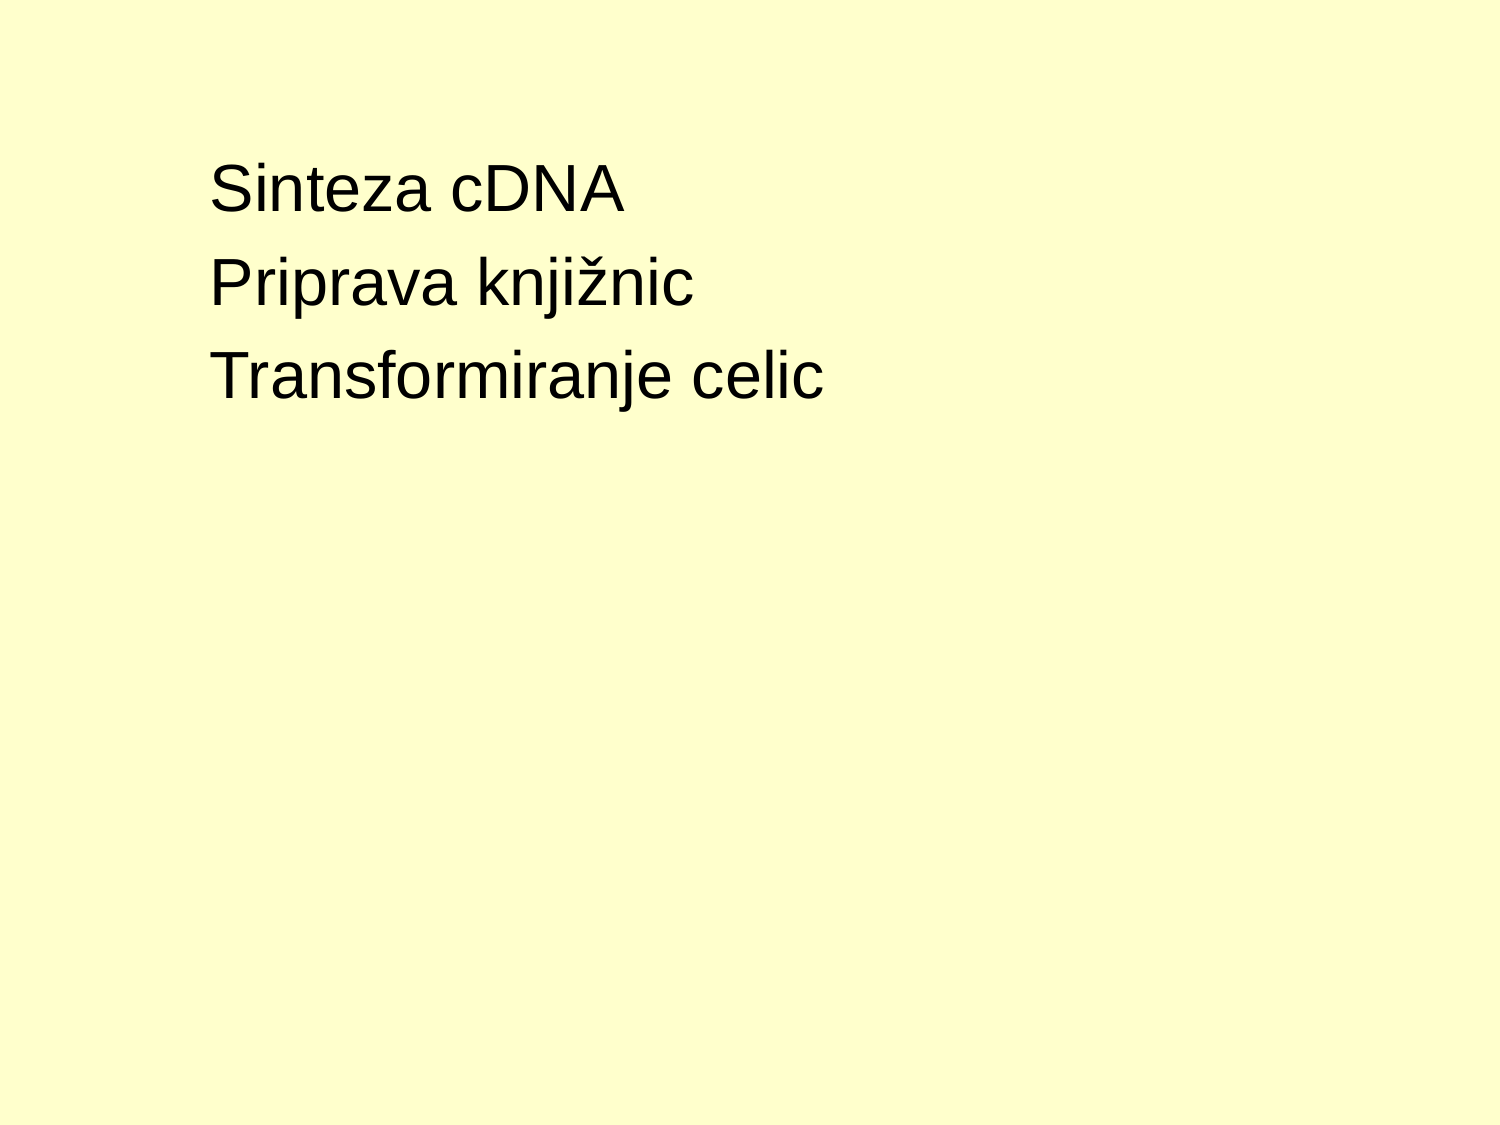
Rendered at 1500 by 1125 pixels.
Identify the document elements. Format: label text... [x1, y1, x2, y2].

list Sinteza cDNA Priprava knjižnic Transformiranje celic [194, 137, 1388, 1000]
